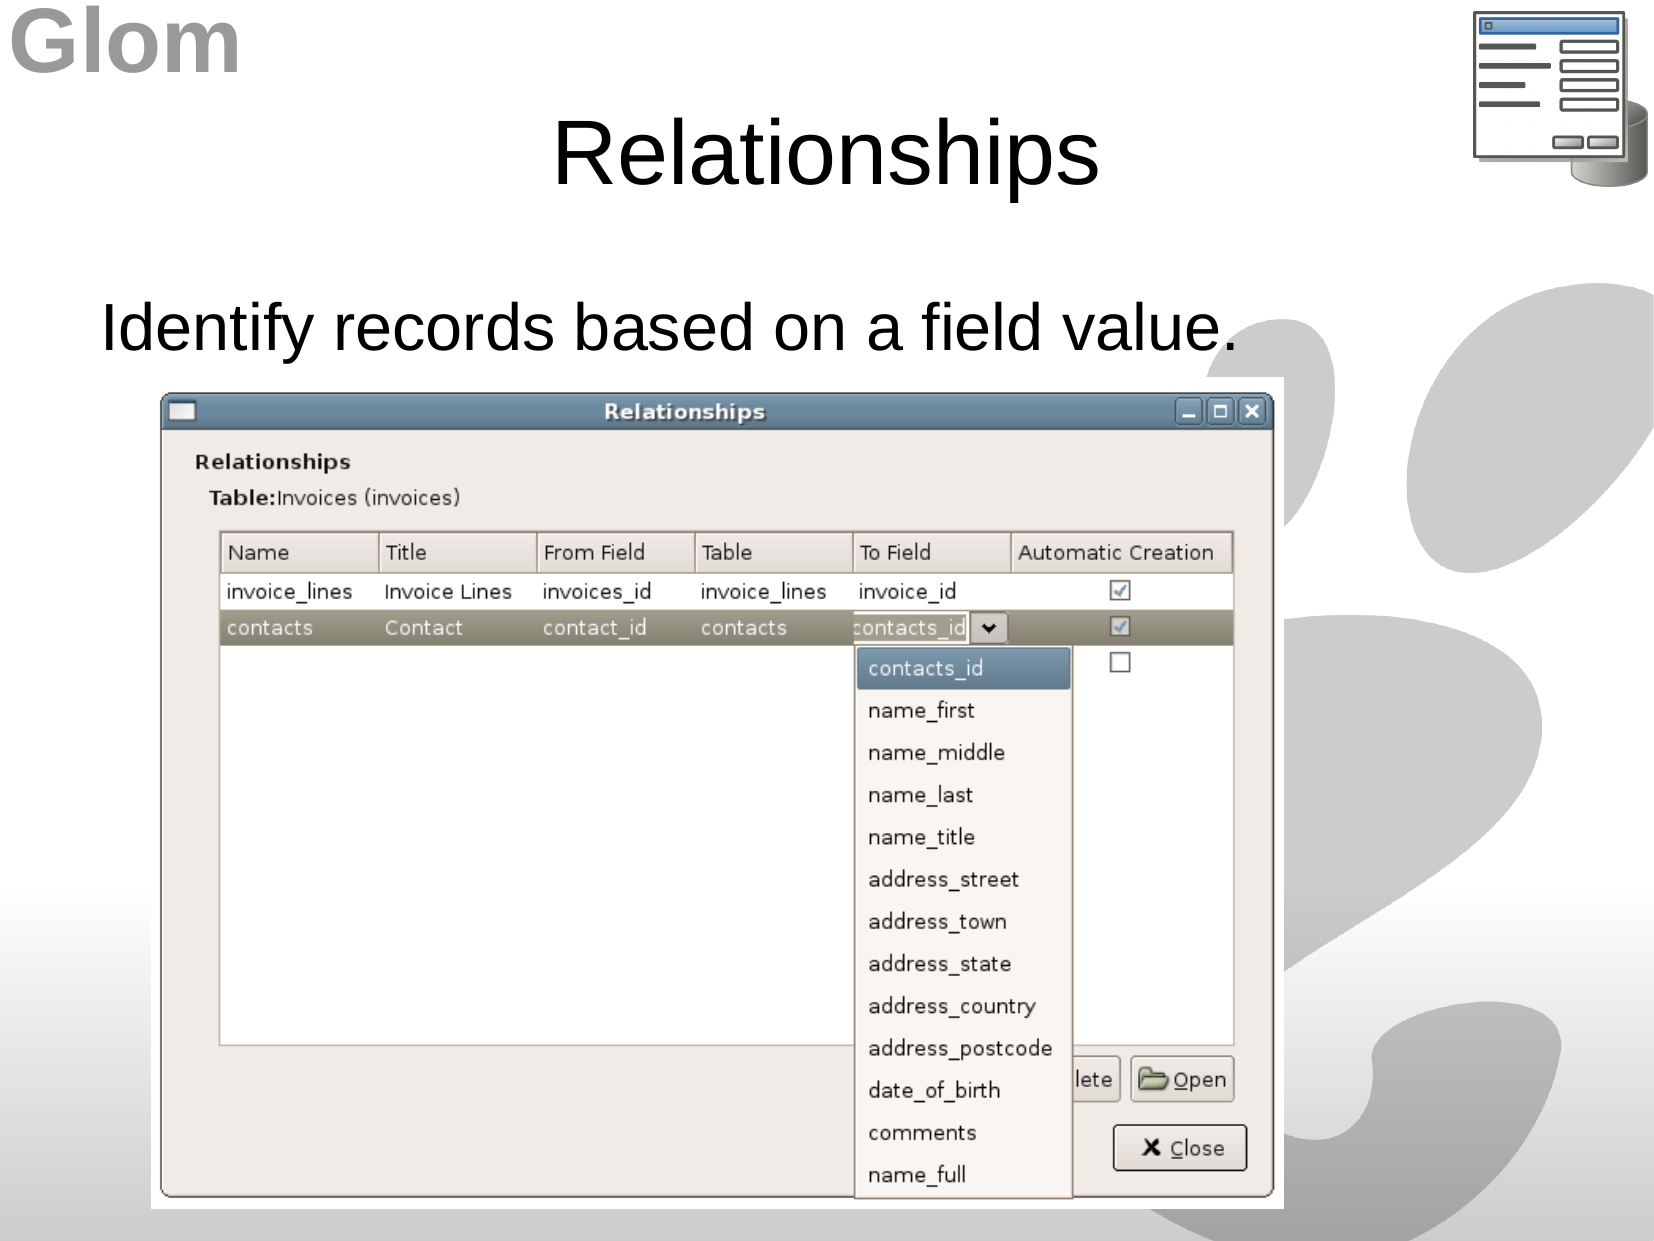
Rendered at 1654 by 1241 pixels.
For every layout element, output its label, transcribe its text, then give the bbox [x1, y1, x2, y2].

picture [151, 283, 1654, 1241]
list Identify records based on a field value. [82, 290, 1571, 1109]
title Relationships [82, 49, 1571, 257]
picture [1473, 11, 1648, 187]
